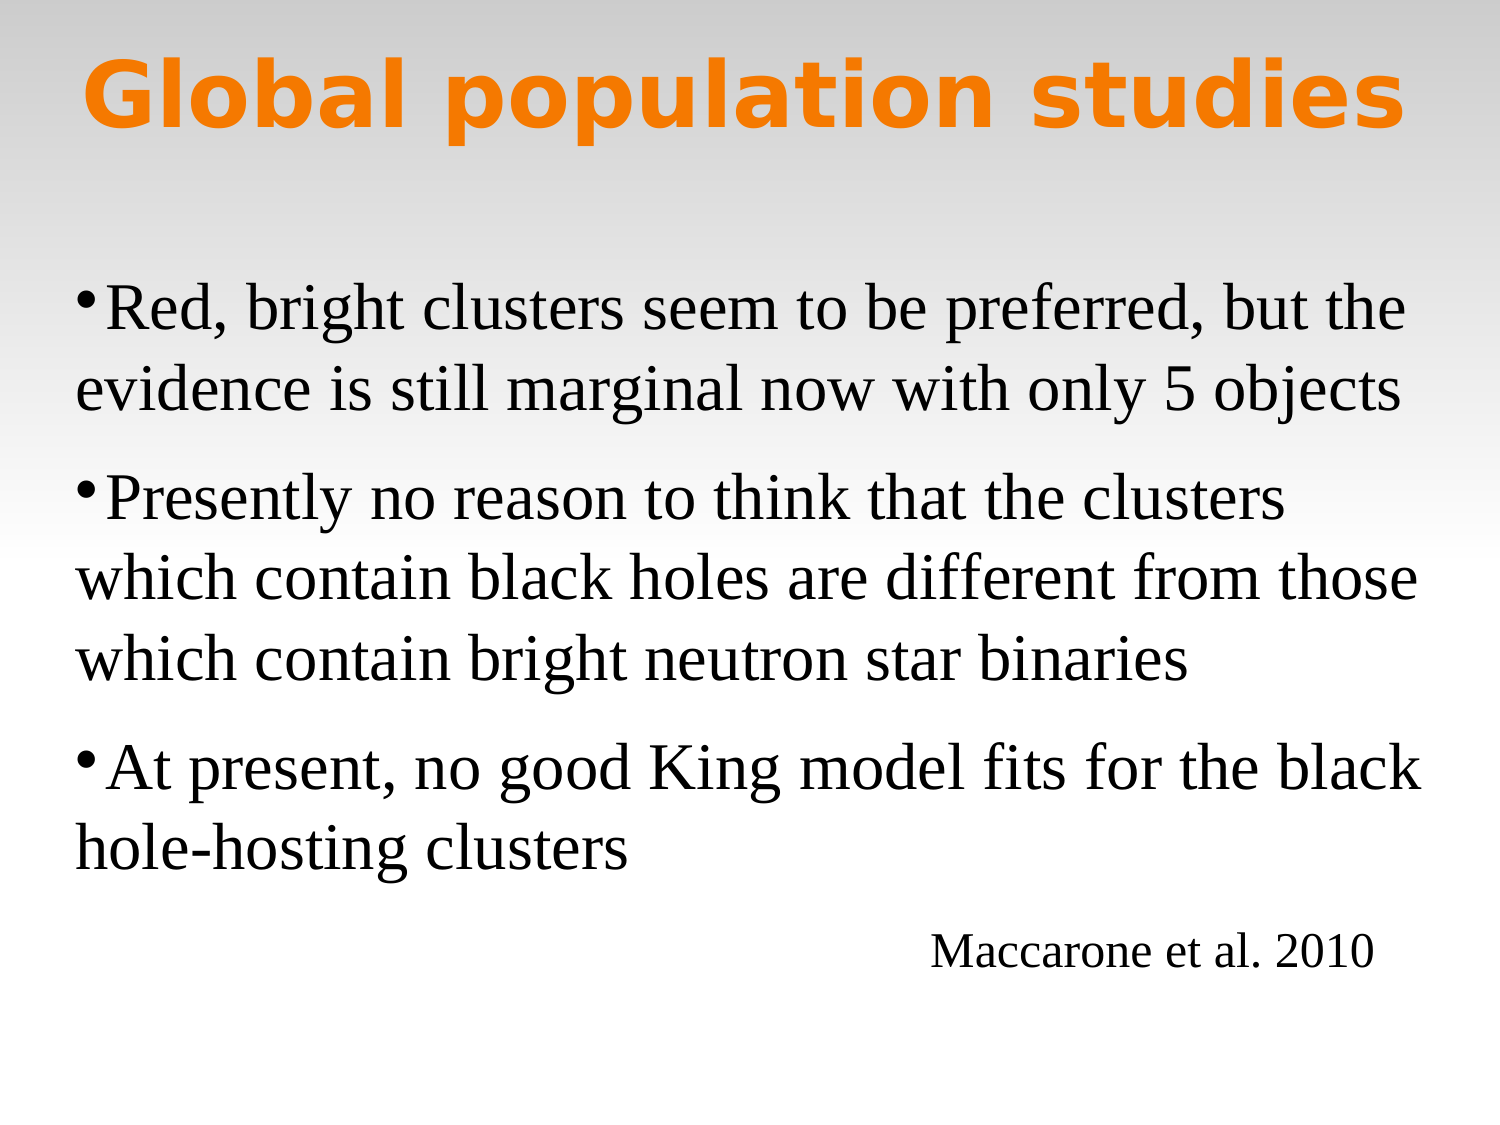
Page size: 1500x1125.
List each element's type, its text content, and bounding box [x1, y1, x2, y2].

title Global population studies [69, 0, 1420, 188]
list Red, bright clusters seem to be preferred, but the evidence is still marginal now with only 5 objects Presently no reason to think that the clusters which contain black holes are different from those which contain bright neutron star binaries At present, no good King model fits for the black hole-hosting clusters [75, 263, 1426, 1006]
text_box Maccarone et al. 2010 [915, 915, 1500, 1004]
